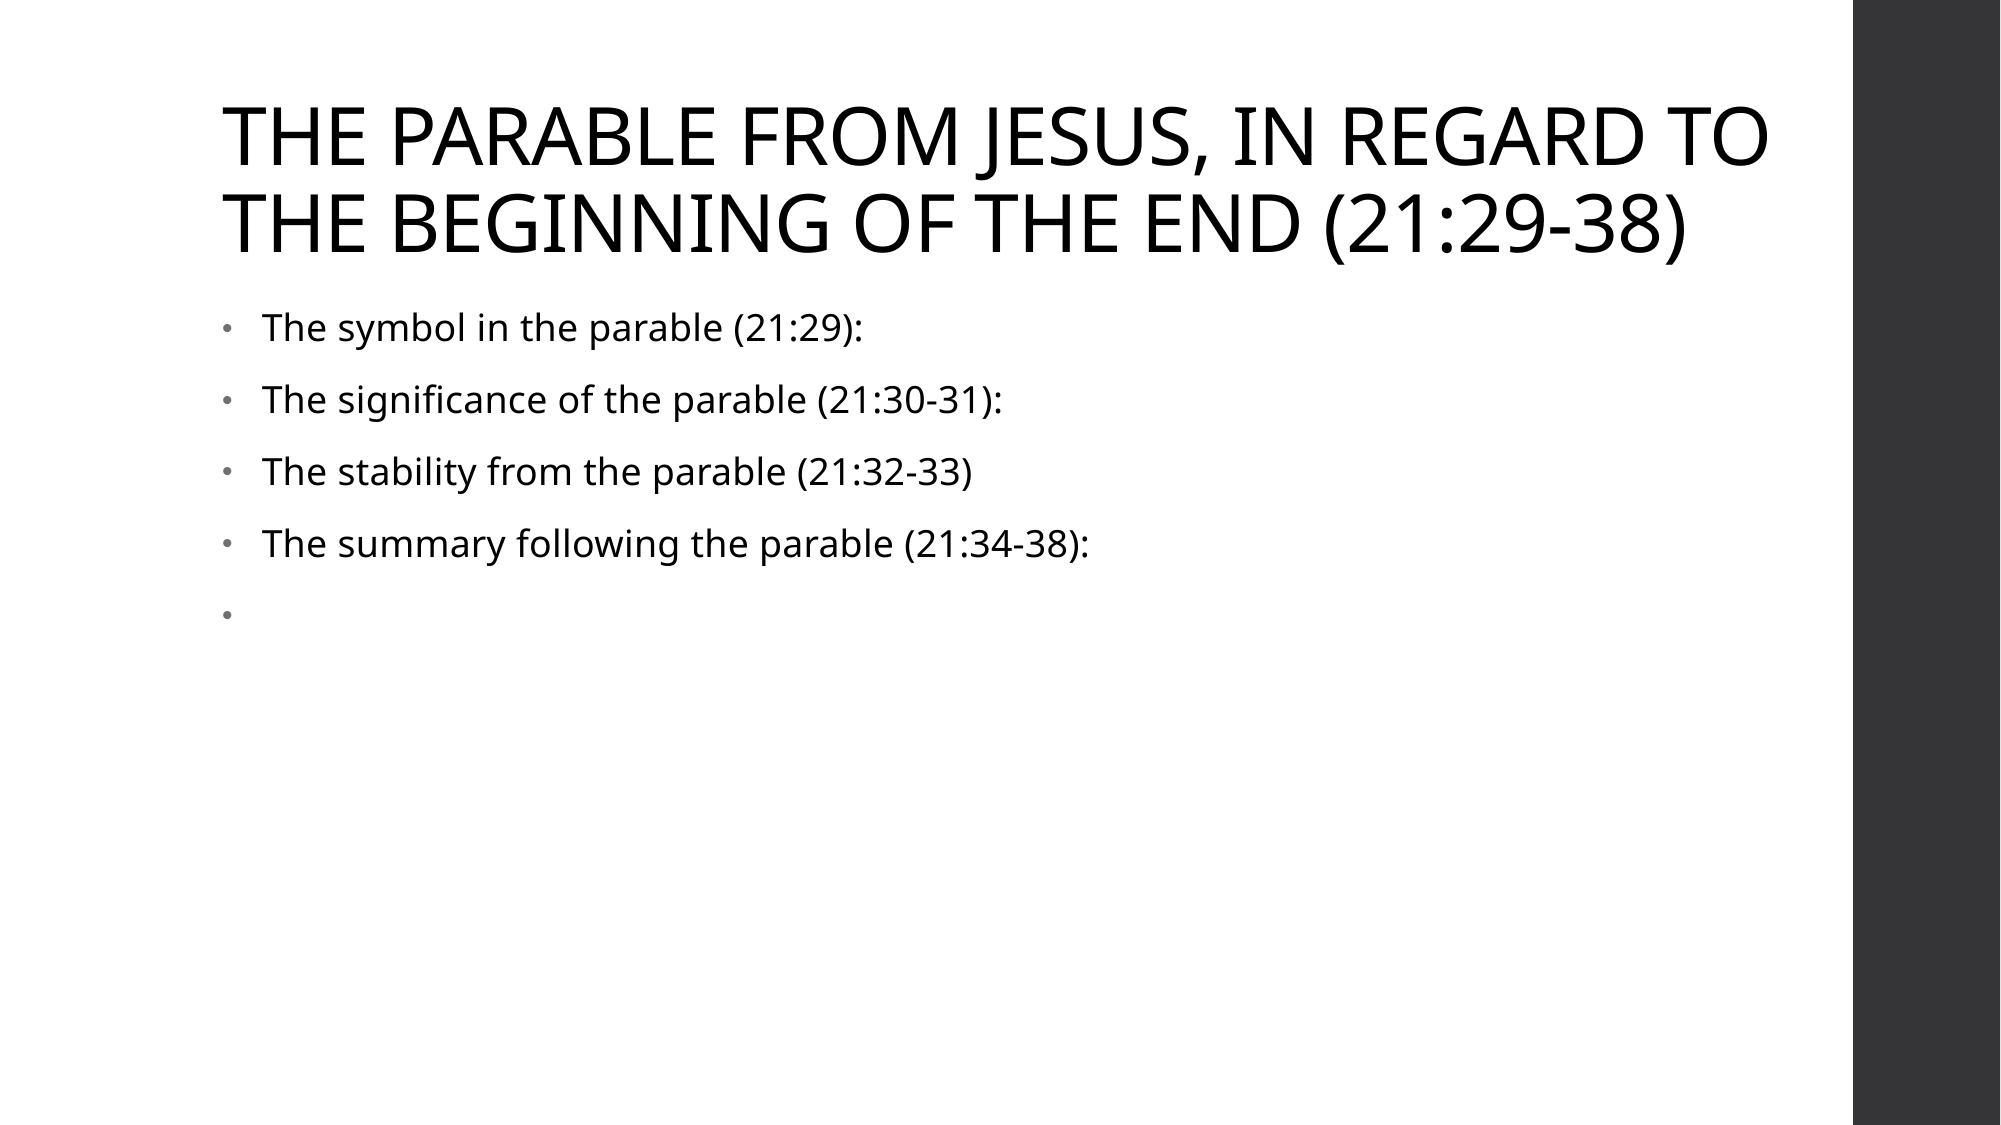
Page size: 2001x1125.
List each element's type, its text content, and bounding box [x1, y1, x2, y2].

list The symbol in the parable (21:29): The significance of the parable (21:30-31): The stability from the parable (21:32-33) The summary following the parable (21:34-38): [206, 299, 1617, 1014]
title THE PARABLE FROM JESUS, IN REGARD TO THE BEGINNING OF THE END (21:29-38) [206, 60, 1797, 278]
